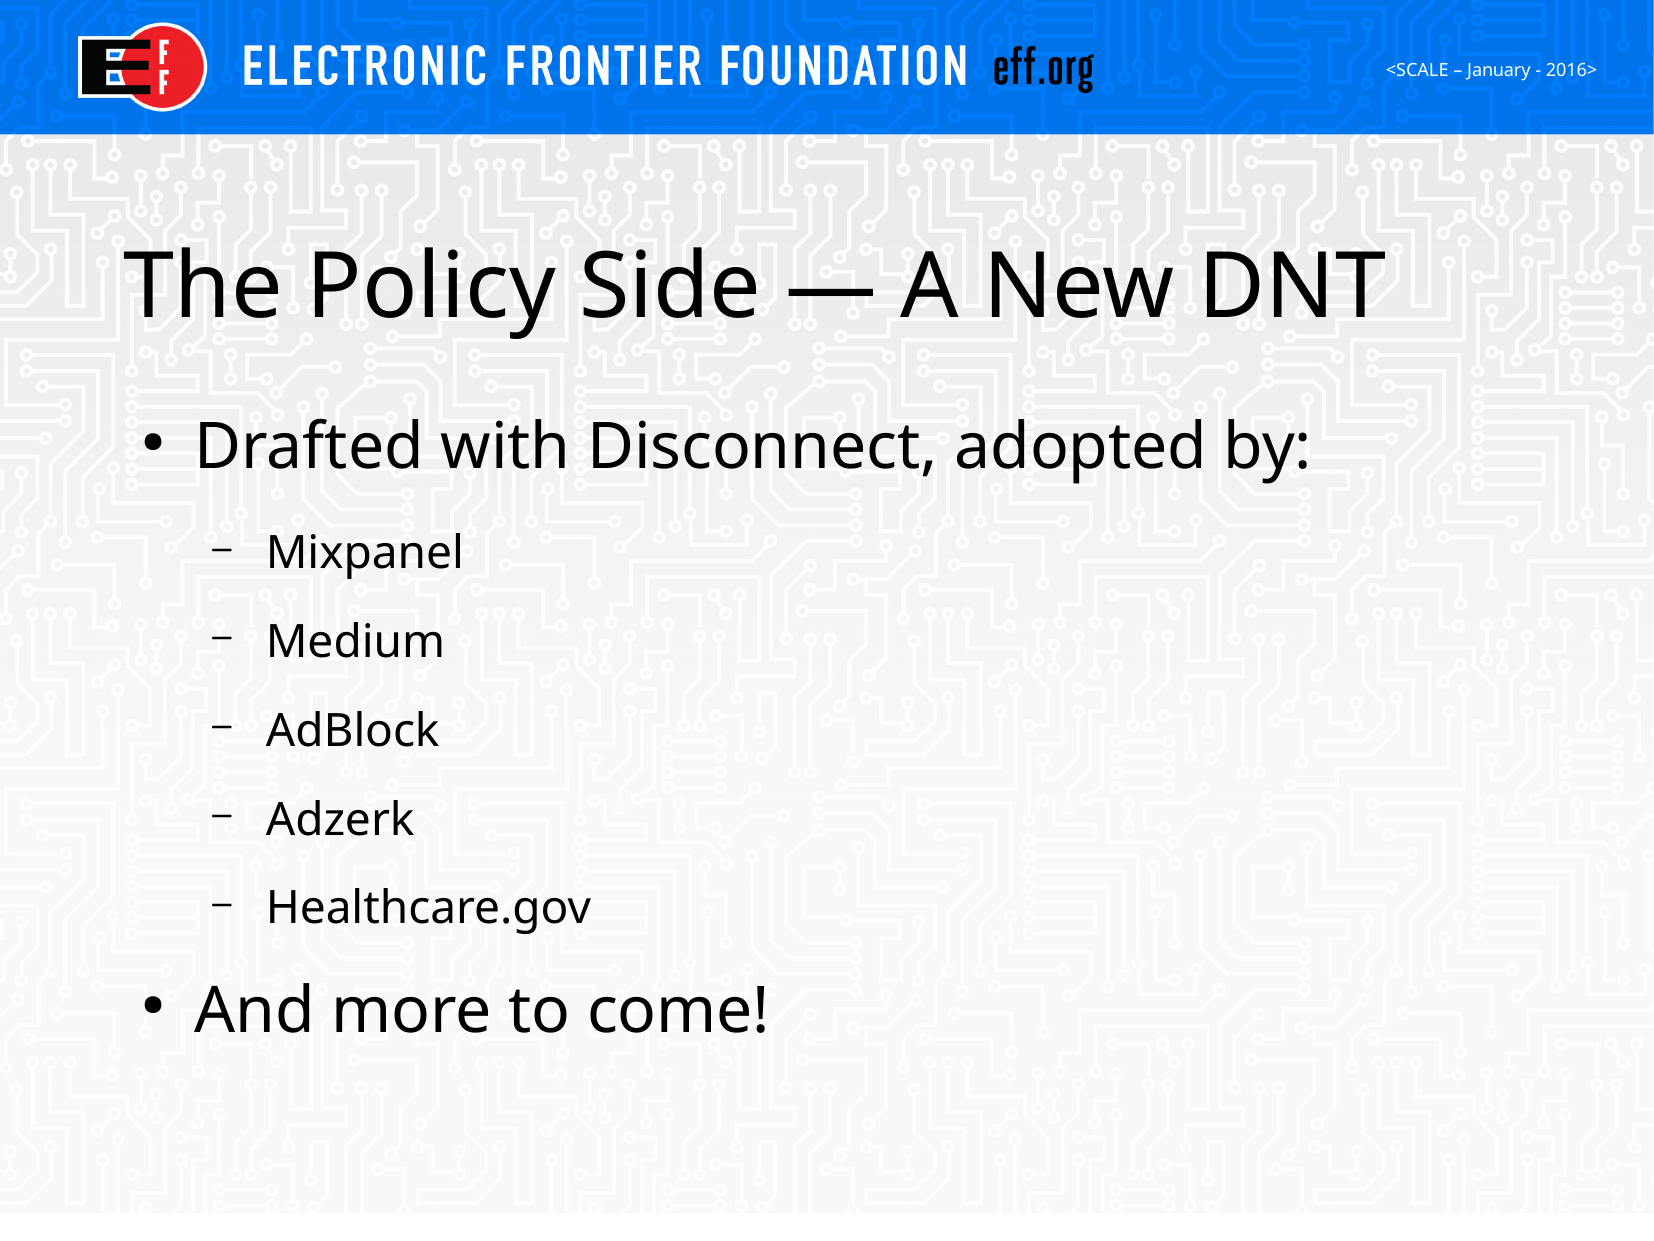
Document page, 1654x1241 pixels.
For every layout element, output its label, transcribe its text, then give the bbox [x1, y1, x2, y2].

list Drafted with Disconnect, adopted by: Mixpanel Medium AdBlock Adzerk Healthcare.gov And more to come! [124, 399, 1530, 1144]
title The Policy Side — A New DNT [124, 179, 1530, 386]
picture [0, 0, 1654, 1213]
